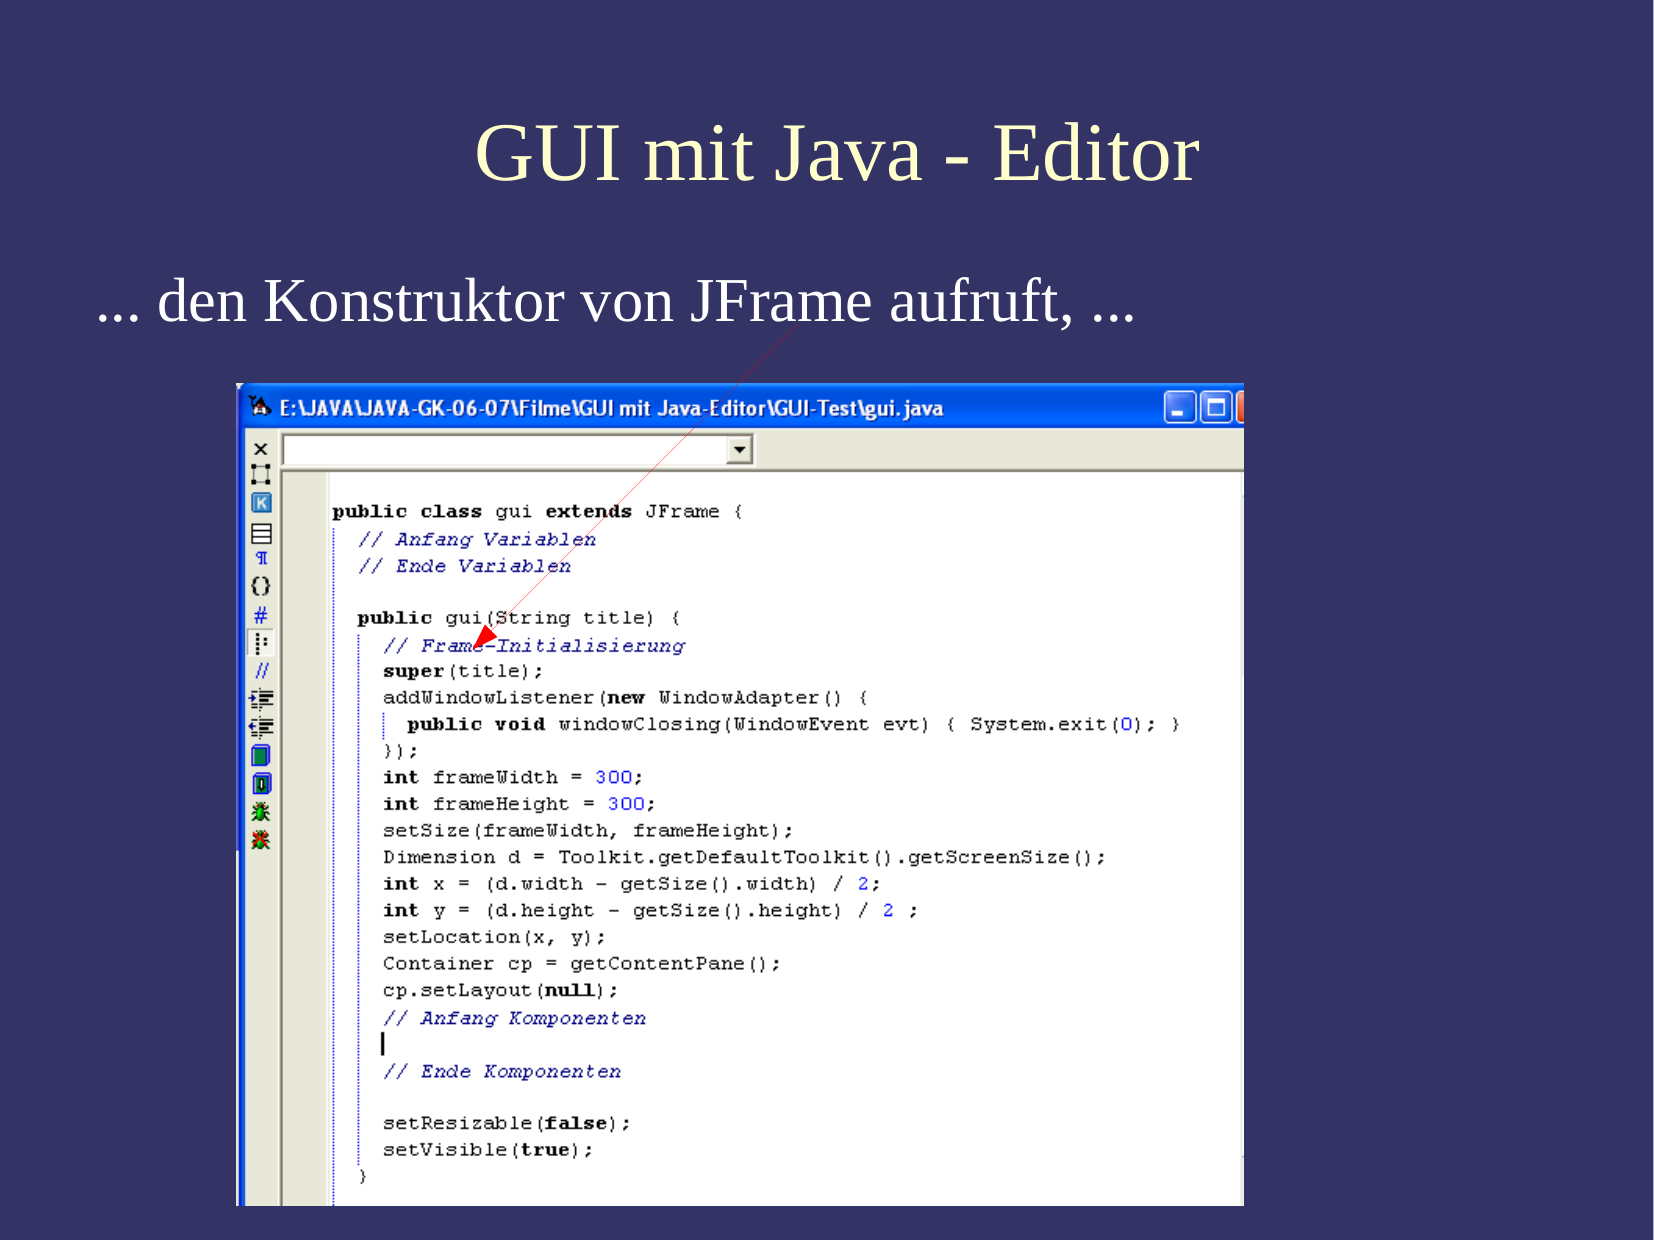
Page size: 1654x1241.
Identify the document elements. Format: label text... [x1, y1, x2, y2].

picture [236, 383, 1244, 1206]
title GUI mit Java - Editor [54, 44, 1622, 260]
list ... den Konstruktor von JFrame aufruft, ... [77, 265, 1579, 1214]
